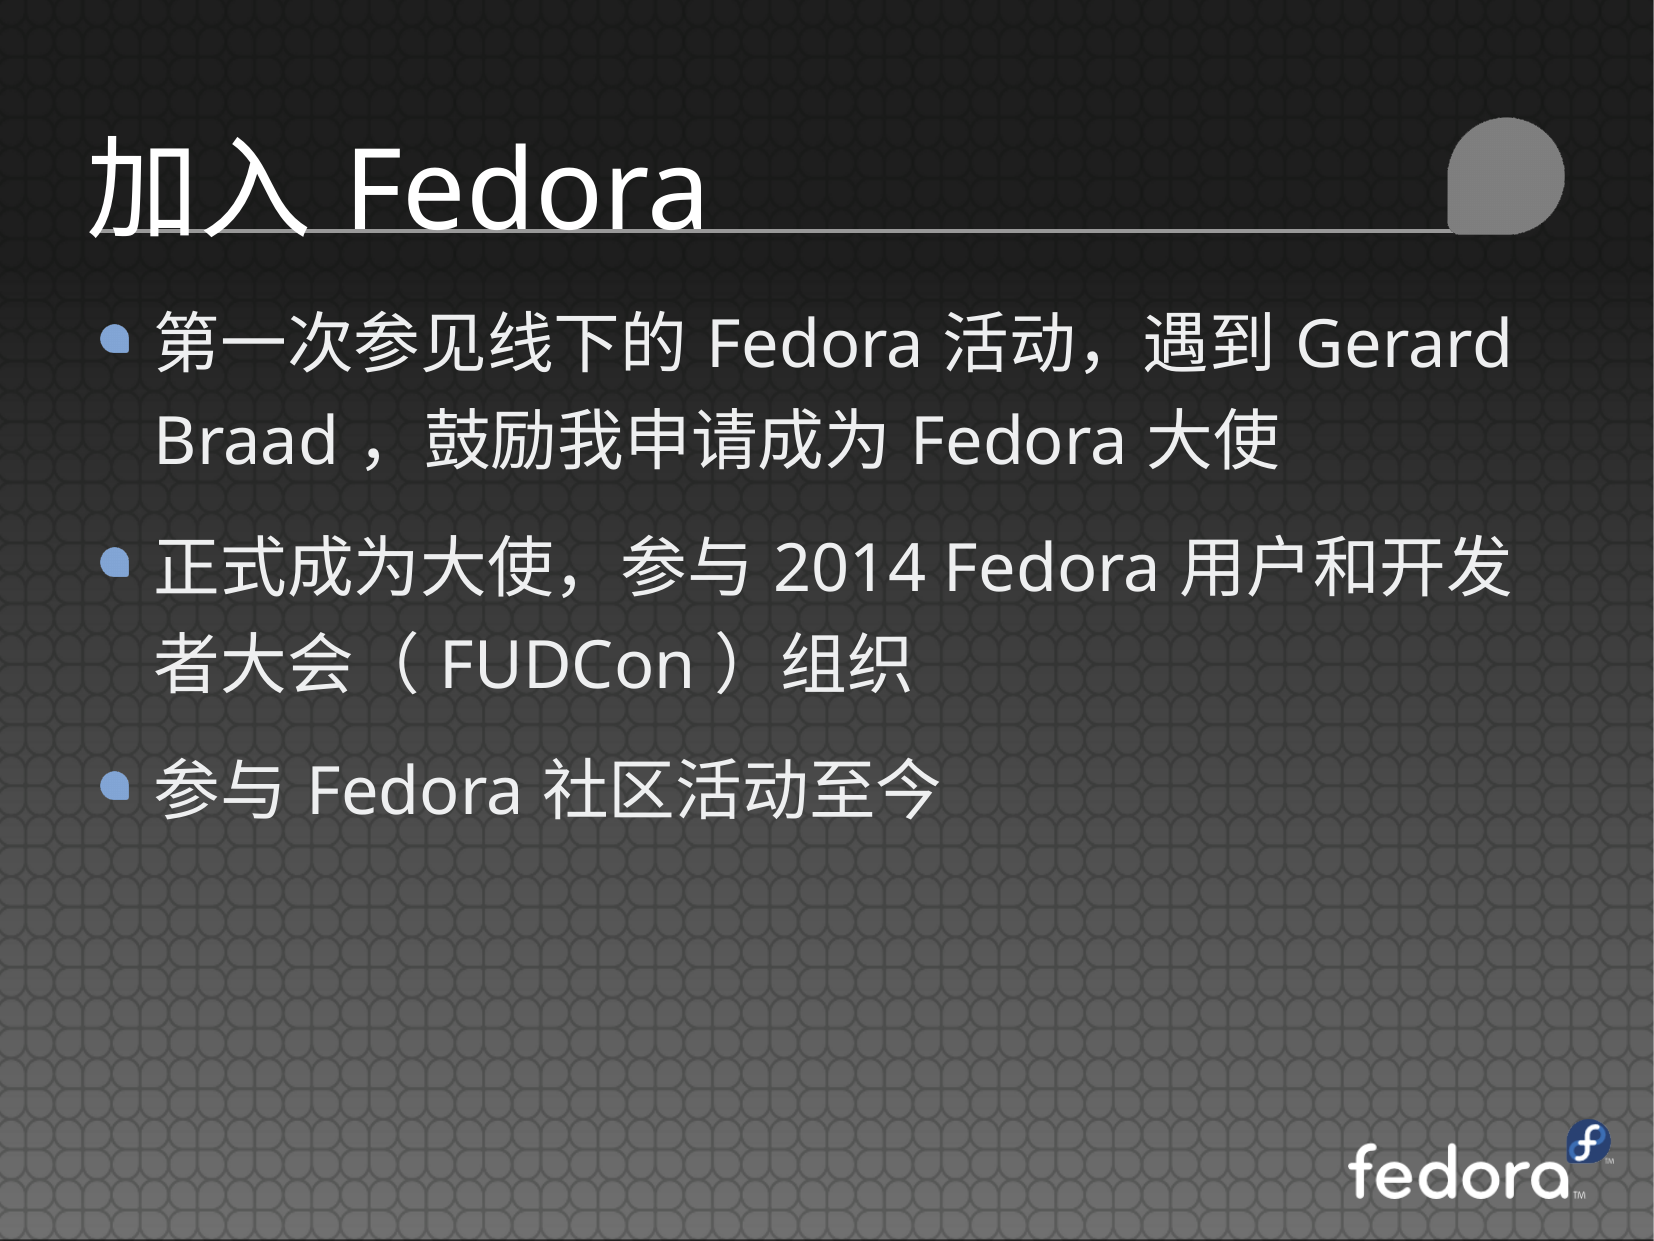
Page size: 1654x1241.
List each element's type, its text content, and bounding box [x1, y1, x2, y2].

title 加入Fedora [86, 109, 1576, 252]
list 第一次参见线下的Fedora活动，遇到Gerard Braad，鼓励我申请成为Fedora大使 正式成为大使，参与2014 Fedora用户和开发者大会（FUDCon）组织 参与Fedora社区活动至今 [82, 290, 1571, 1010]
picture [0, 0, 1654, 1241]
